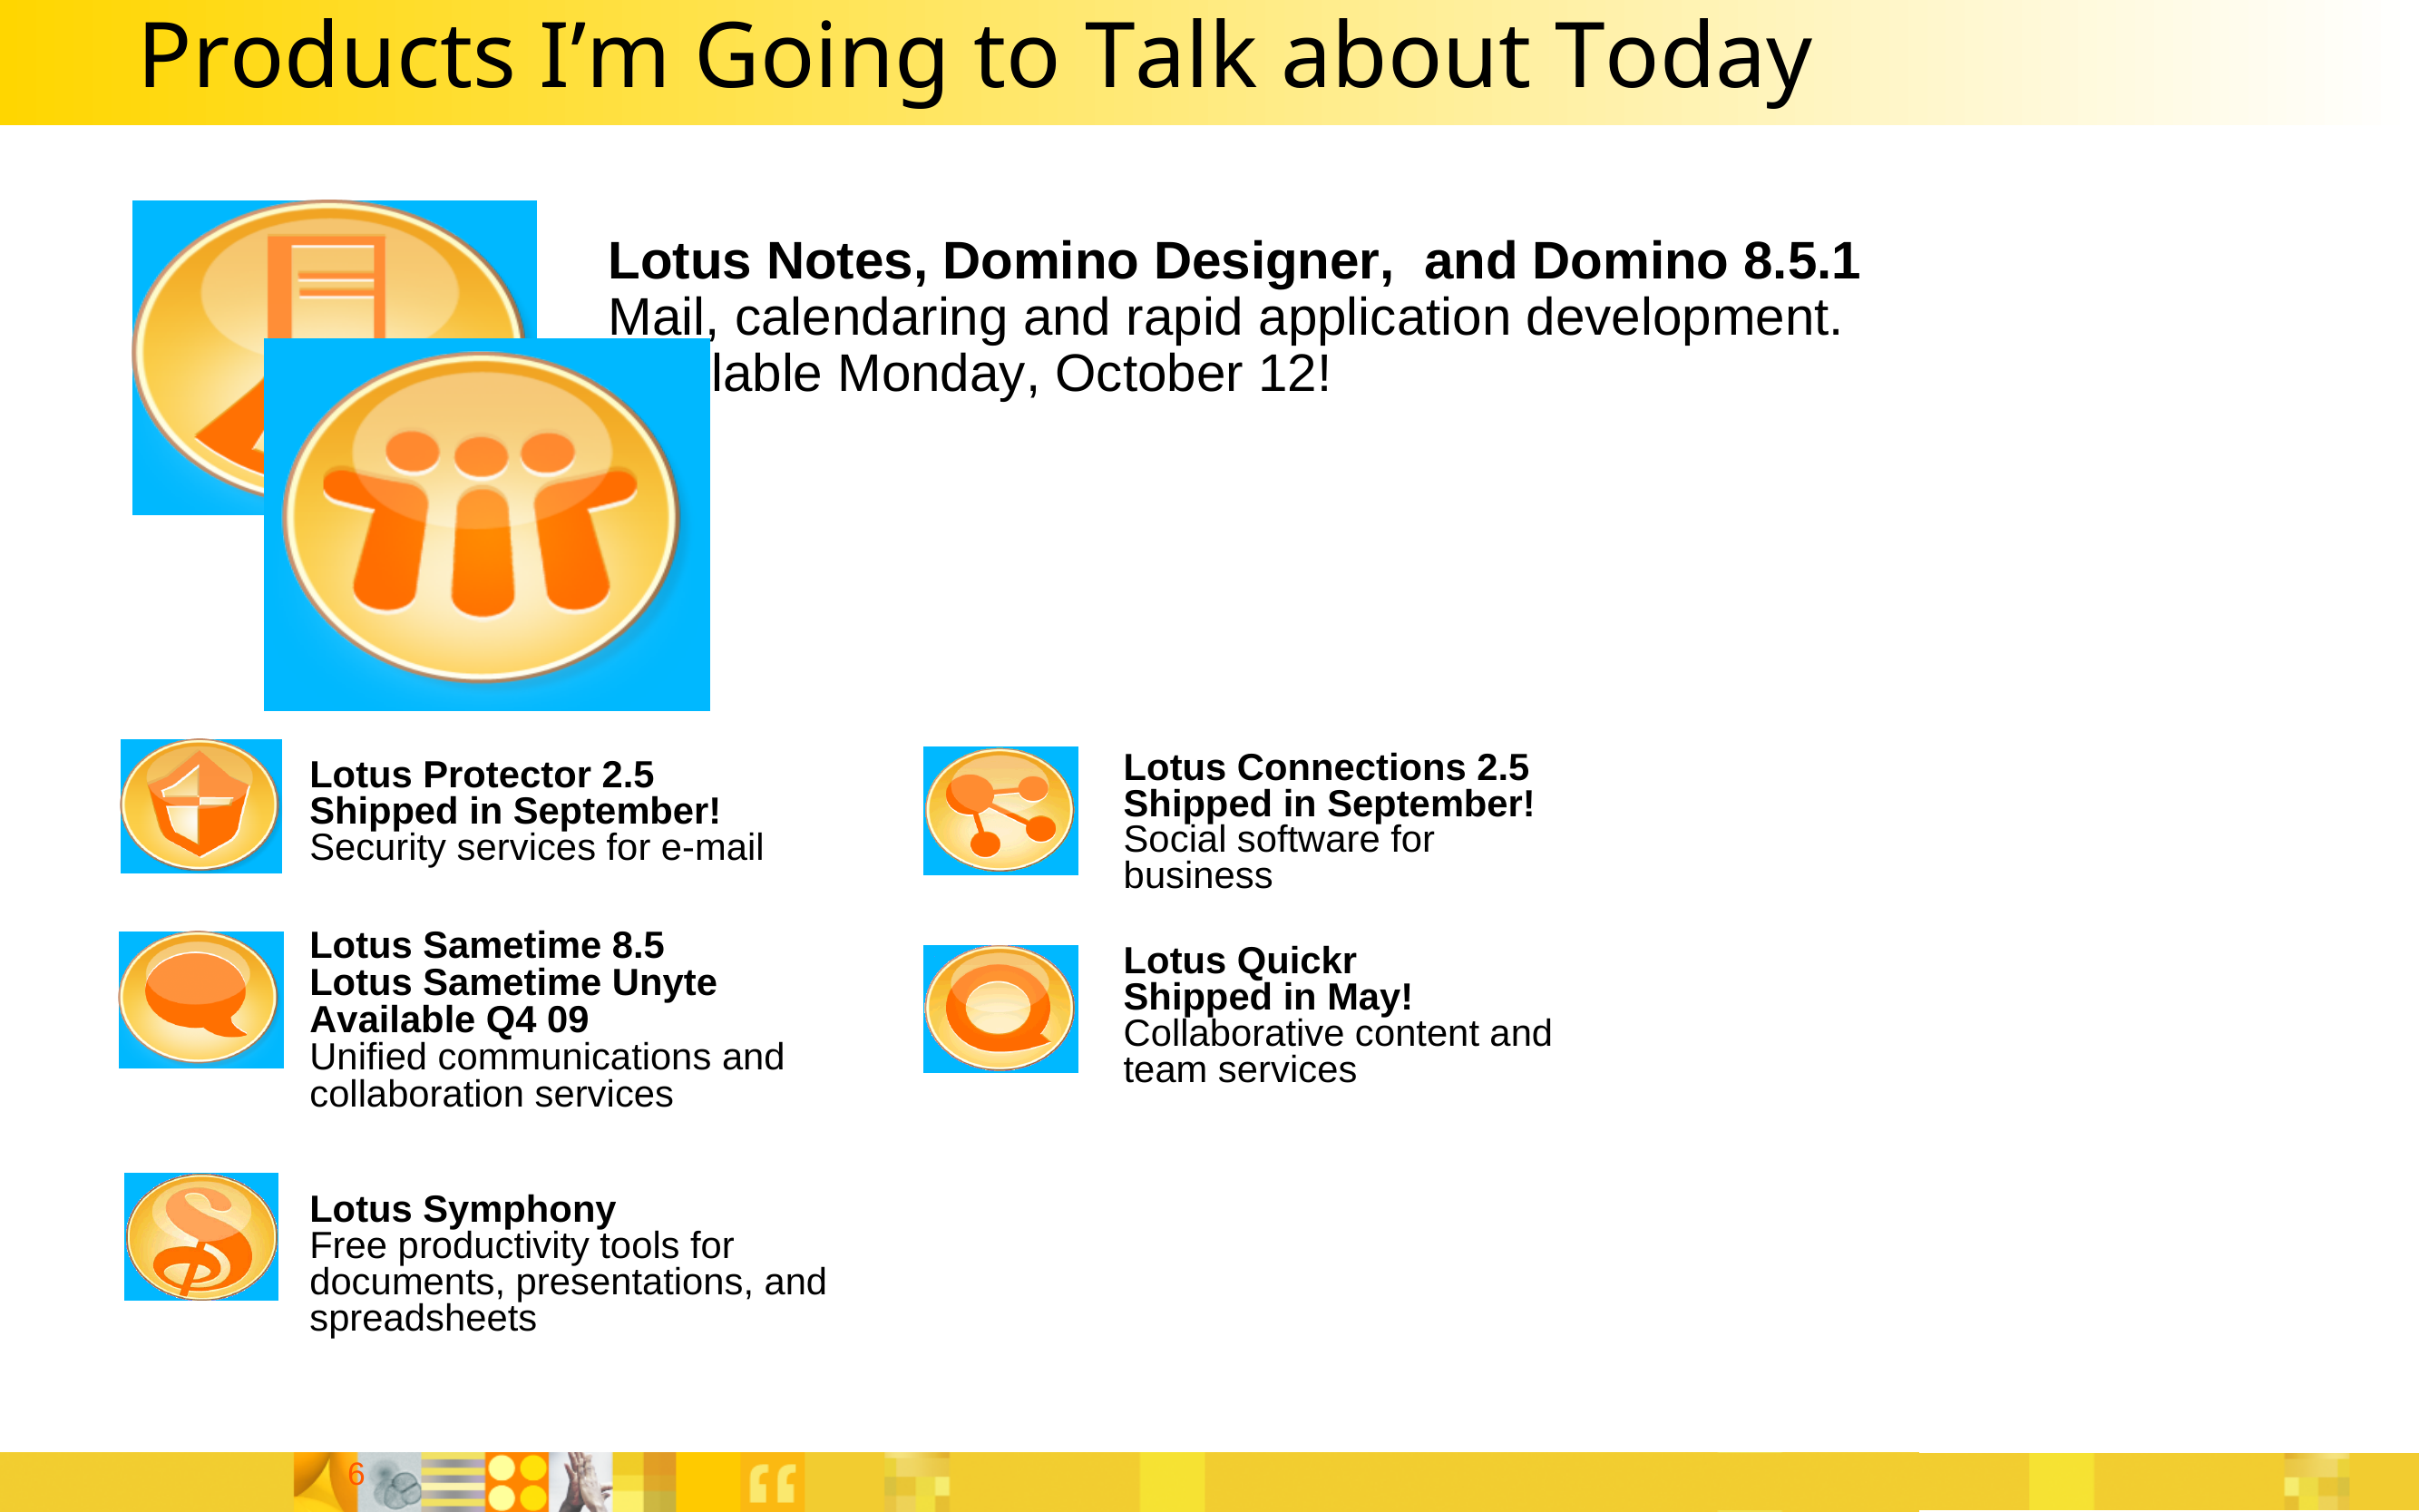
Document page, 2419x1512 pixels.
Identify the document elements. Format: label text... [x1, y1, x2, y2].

text_box Lotus Connections 2.5 Shipped in September! Social software for business [1123, 751, 1562, 915]
picture [127, 1175, 277, 1302]
picture [132, 200, 524, 505]
text_box 1 [325, 1440, 591, 1504]
picture [926, 748, 1074, 871]
picture [0, 1452, 2419, 1512]
picture [120, 738, 278, 870]
picture [925, 944, 1074, 1070]
picture [282, 352, 680, 694]
text_box [0, 0, 2419, 125]
text_box Lotus Sametime 8.5 Lotus Sametime Unyte Available Q4 09 Unified communications and collaboration services [309, 930, 891, 1138]
text_box Lotus Symphony Free productivity tools for documents, presentations, and spreadsheets [309, 1193, 892, 1357]
text_box Lotus Protector 2.5 Shipped in September! Security services for e-mail [309, 758, 886, 882]
text_box Lotus Notes, Domino Designer, and Domino 8.5.1 Mail, calendaring and rapid application development. Available Monday, October 12! [608, 234, 1992, 407]
title Products I’m Going to Talk about Today [137, 2, 2315, 127]
picture [118, 931, 278, 1069]
text_box Lotus Quickr Shipped in May! Collaborative content and team services [1123, 944, 1597, 1109]
